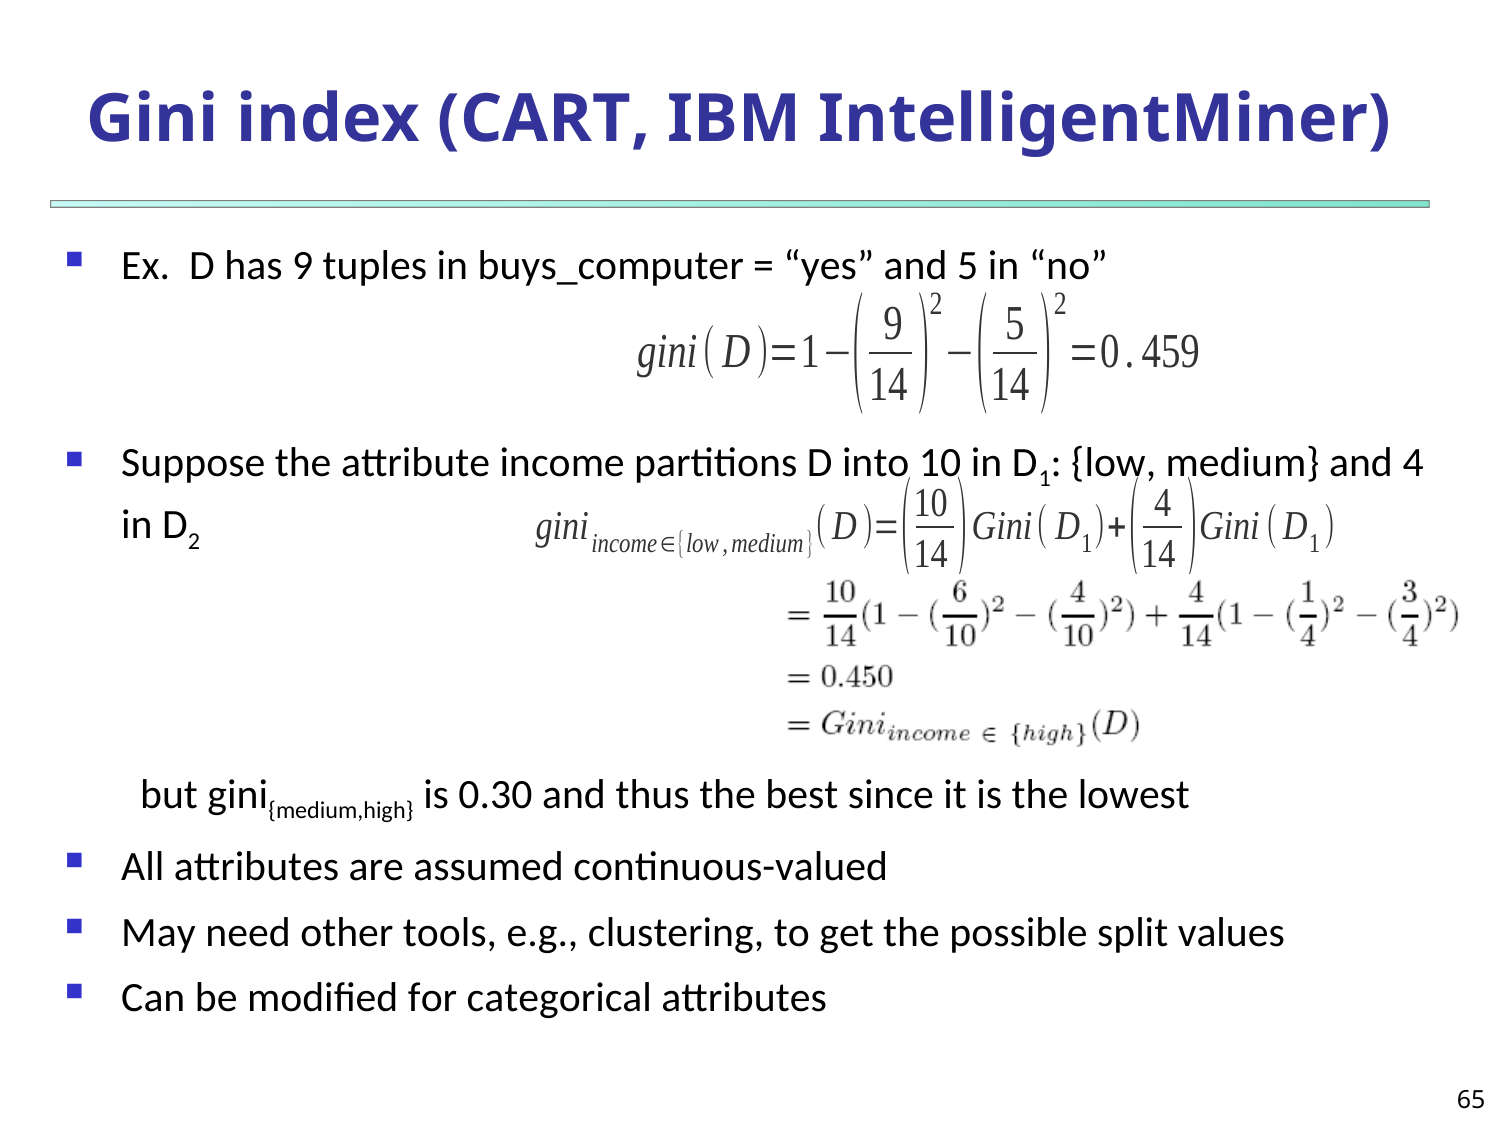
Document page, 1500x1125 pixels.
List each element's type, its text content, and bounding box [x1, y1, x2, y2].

list Ex. D has 9 tuples in buys_computer = “yes” and 5 in “no” Suppose the attribute income partitions D into 10 in D1: {low, medium} and 4 in D2 but gini{medium,high} is 0.30 and thus the best since it is the lowest All attributes are assumed continuous-valued May need other tools, e.g., clustering, to get the possible split values Can be modified for categorical attributes [50, 224, 1450, 1125]
picture [774, 574, 1461, 747]
text_box <number> [1450, 1062, 1500, 1125]
text_box [624, 287, 1213, 417]
title Gini index (CART, IBM IntelligentMiner) [50, 0, 1429, 163]
chart [525, 474, 1346, 583]
